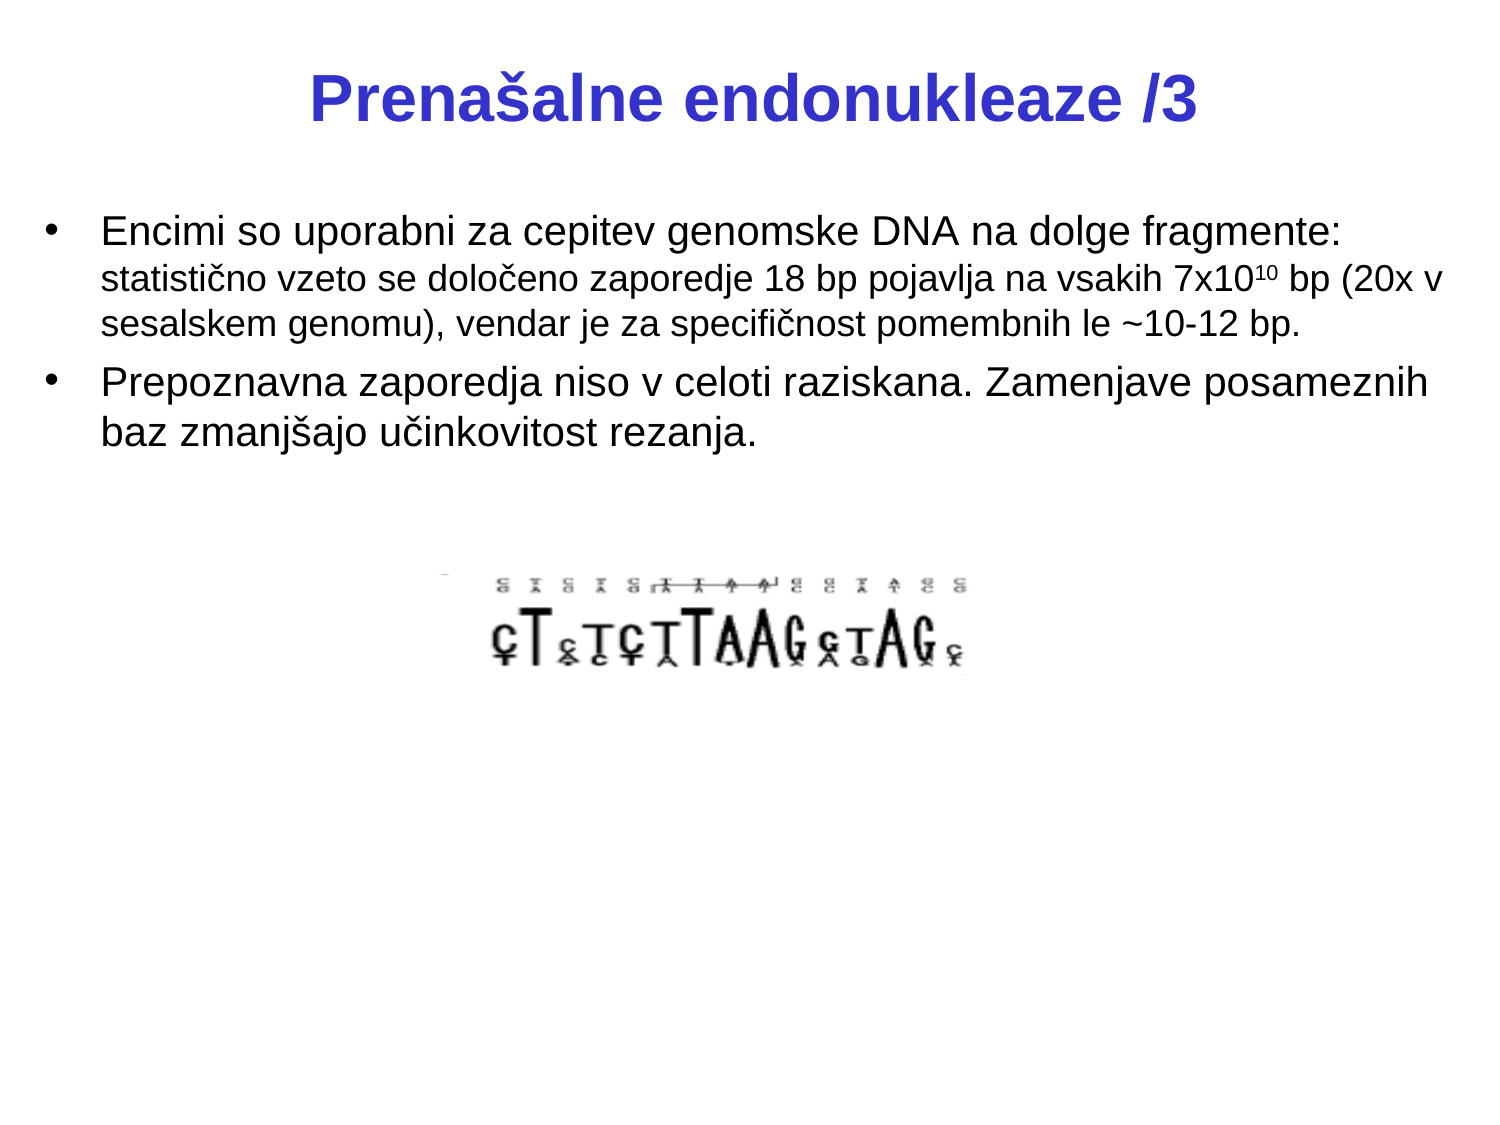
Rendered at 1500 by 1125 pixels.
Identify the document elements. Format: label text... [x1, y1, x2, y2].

list Encimi so uporabni za cepitev genomske DNA na dolge fragmente: statistično vzeto se določeno zaporedje 18 bp pojavlja na vsakih 7x1010 bp (20x v sesalskem genomu), vendar je za specifičnost pomembnih le ~10-12 bp. Prepoznavna zaporedja niso v celoti raziskana. Zamenjave posameznih baz zmanjšajo učinkovitost rezanja. [29, 196, 1471, 1057]
title Prenašalne endonukleaze /3 [116, 47, 1392, 143]
picture [360, 574, 1077, 675]
